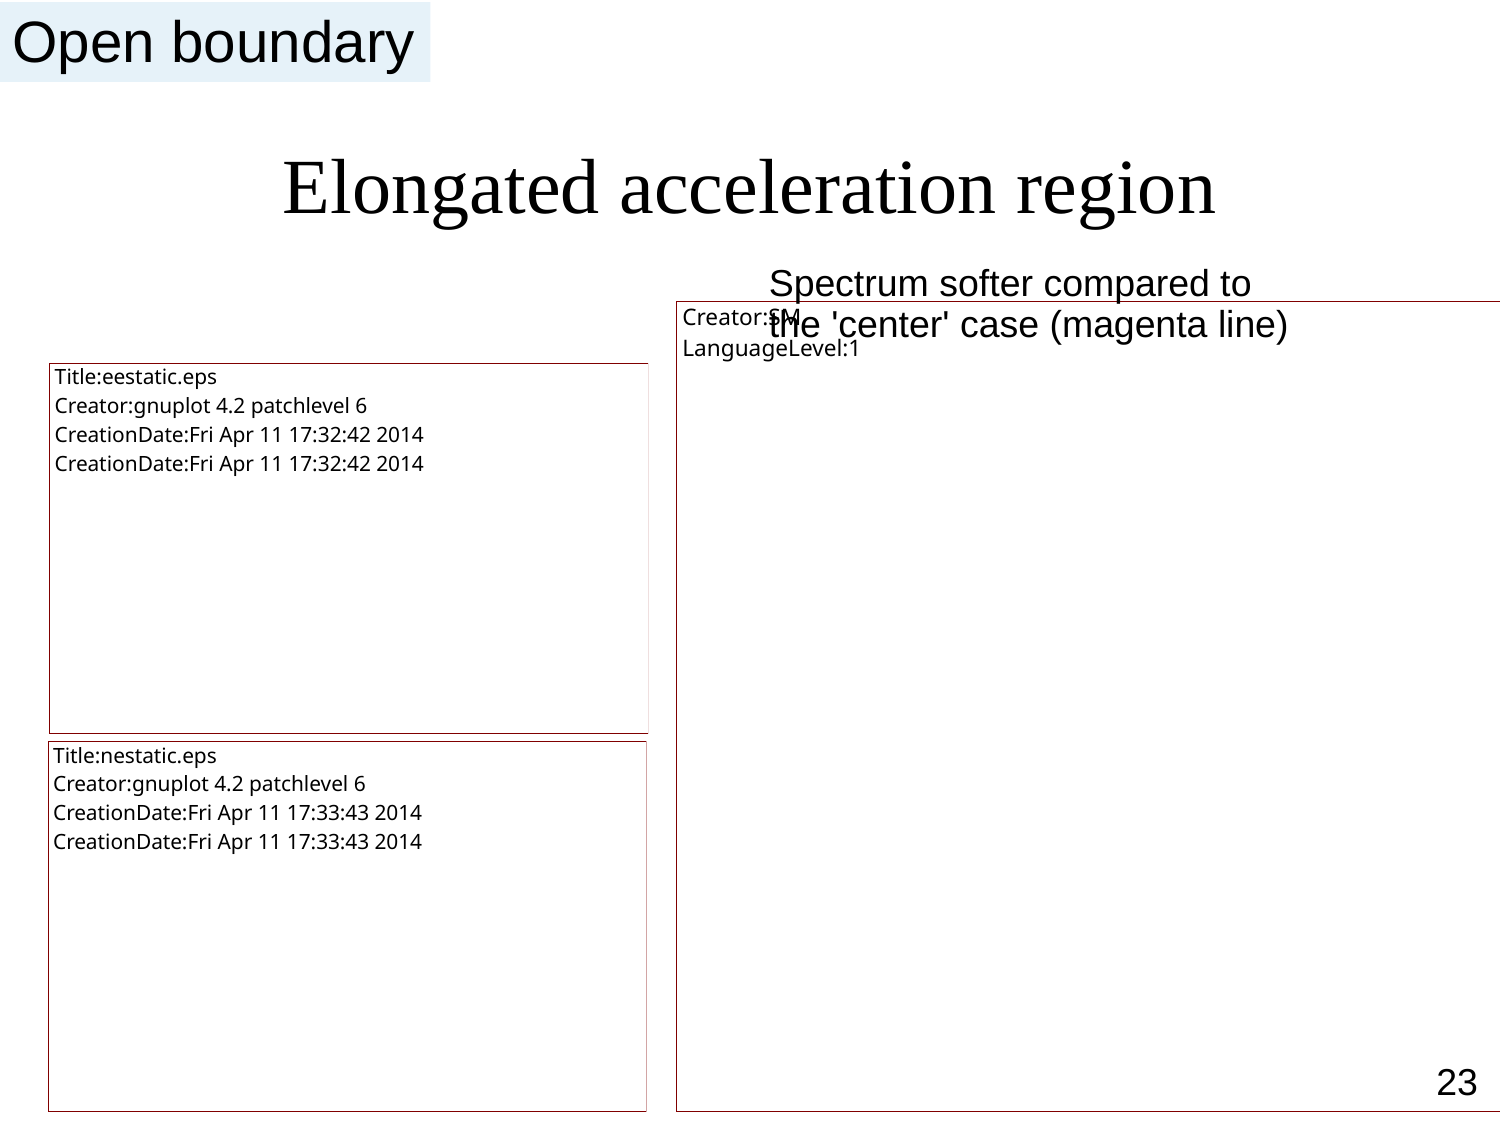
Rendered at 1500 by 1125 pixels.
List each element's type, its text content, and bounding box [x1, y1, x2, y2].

text_box Open boundary [0, 2, 431, 82]
picture [46, 739, 647, 1112]
picture [48, 361, 649, 734]
picture [675, 299, 1500, 1112]
text_box <number> [1356, 1054, 1500, 1125]
title Elongated acceleration region [110, 93, 1392, 282]
text_box Spectrum softer compared to the 'center' case (magenta line) [753, 254, 1304, 354]
